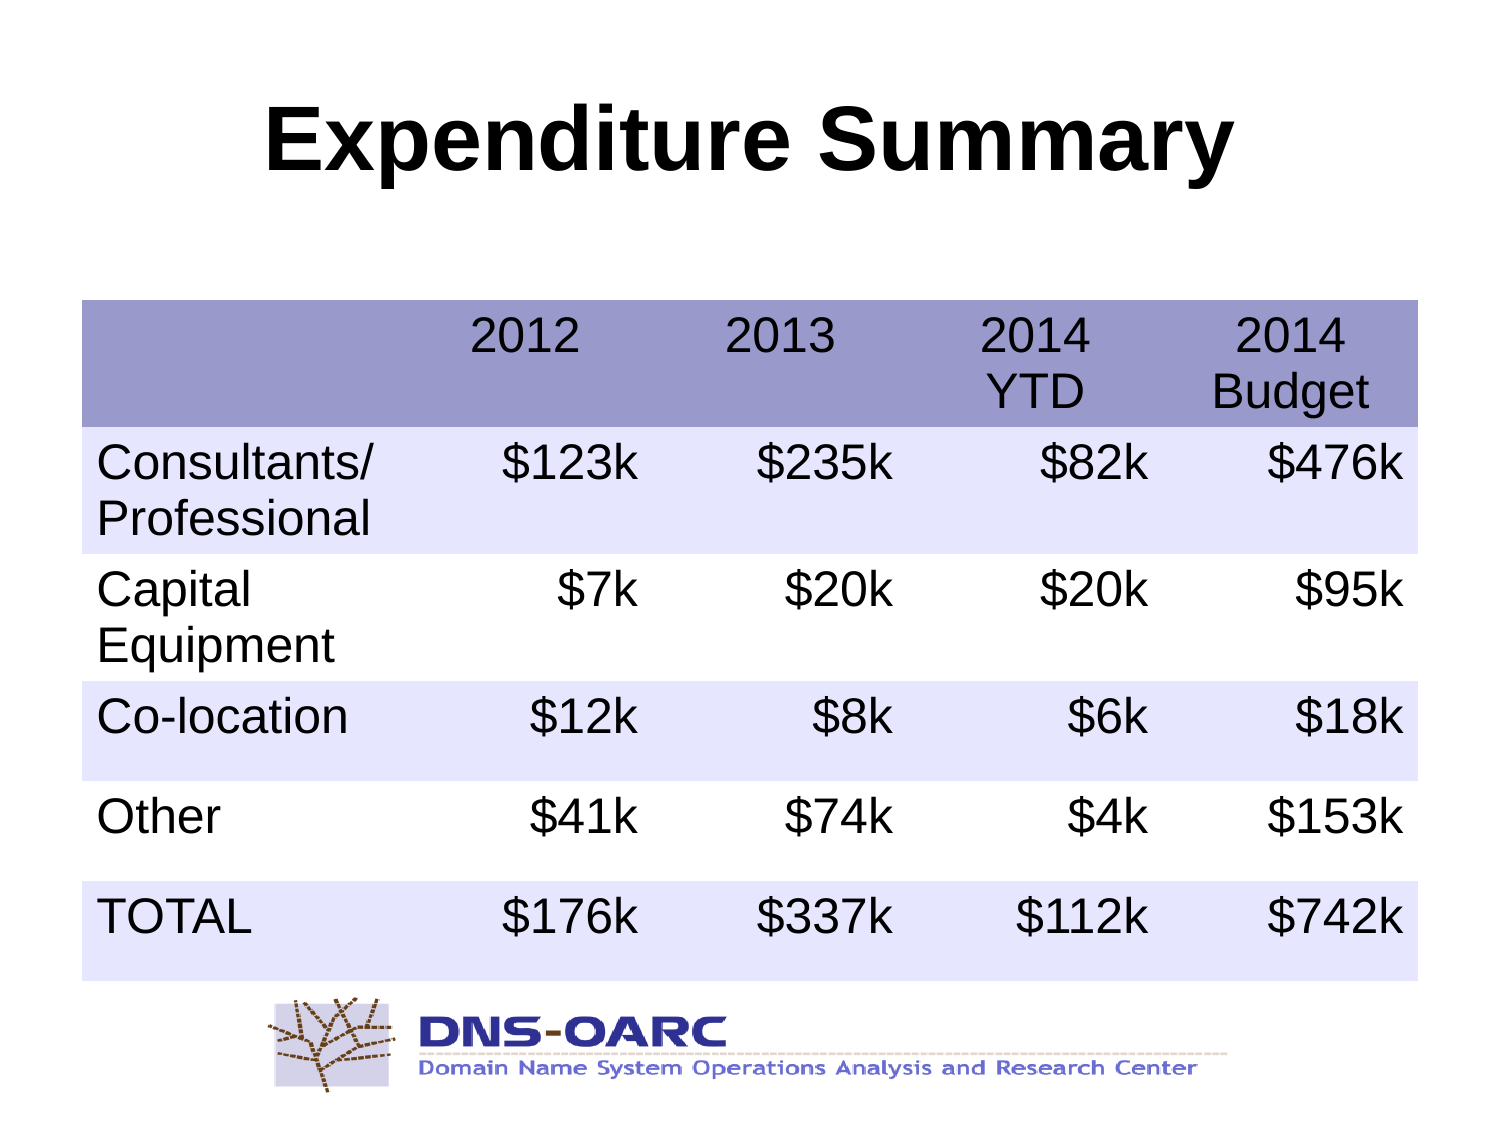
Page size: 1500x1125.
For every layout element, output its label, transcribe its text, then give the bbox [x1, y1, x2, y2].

table_cell $20k [908, 554, 1163, 681]
table_cell $12k [398, 681, 653, 781]
table_header 2014 YTD [908, 300, 1163, 427]
table_cell $74k [653, 781, 908, 881]
table_header [82, 300, 398, 427]
table_cell $41k [398, 781, 653, 881]
table_cell $7k [398, 554, 653, 681]
table_cell $95k [1163, 554, 1418, 681]
table_cell Consultants/ Professional [82, 427, 398, 554]
table_cell $8k [653, 681, 908, 781]
table_cell $476k [1163, 427, 1418, 554]
table_cell $337k [653, 881, 908, 981]
table_cell $153k [1163, 781, 1418, 881]
table_cell $4k [908, 781, 1163, 881]
table_cell $235k [653, 427, 908, 554]
table_cell Other [82, 781, 398, 881]
picture [214, 991, 1259, 1099]
title Expenditure Summary [75, 52, 1425, 226]
table_cell $82k [908, 427, 1163, 554]
table_cell $112k [908, 881, 1163, 981]
table_cell $6k [908, 681, 1163, 781]
table_cell $742k [1163, 881, 1418, 981]
table_cell $18k [1163, 681, 1418, 781]
table_cell TOTAL [82, 881, 398, 981]
table_header 2014 Budget [1163, 300, 1418, 427]
table_cell $123k [398, 427, 653, 554]
table_cell $176k [398, 881, 653, 981]
table_cell $20k [653, 554, 908, 681]
table_cell Capital Equipment [82, 554, 398, 681]
table_header 2012 [398, 300, 653, 427]
table_header 2013 [653, 300, 908, 427]
table_cell Co-location [82, 681, 398, 781]
